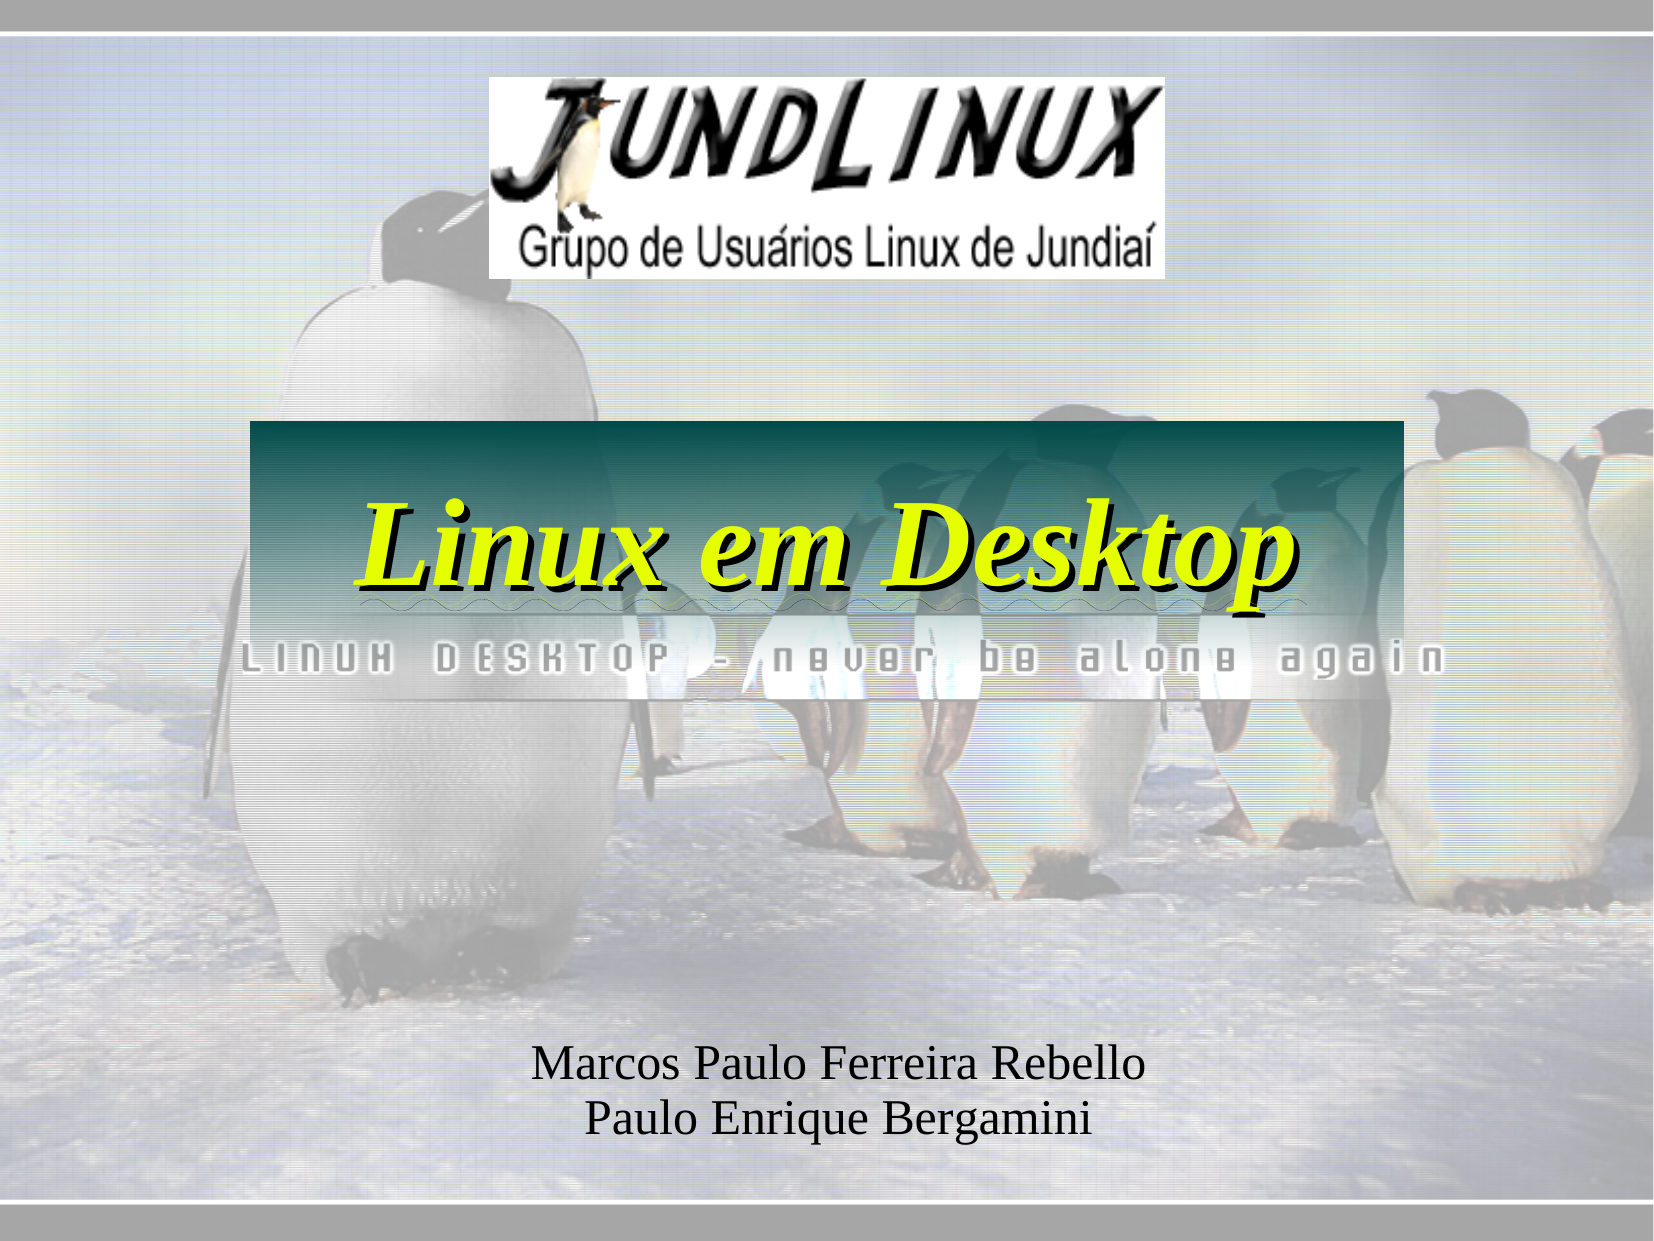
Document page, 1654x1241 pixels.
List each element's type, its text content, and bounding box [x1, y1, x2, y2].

title Linux em Desktop [250, 421, 1404, 666]
subtitle Marcos Paulo Ferreira Rebello Paulo Enrique Bergamini [121, 1028, 1556, 1152]
picture [0, 0, 1654, 1241]
